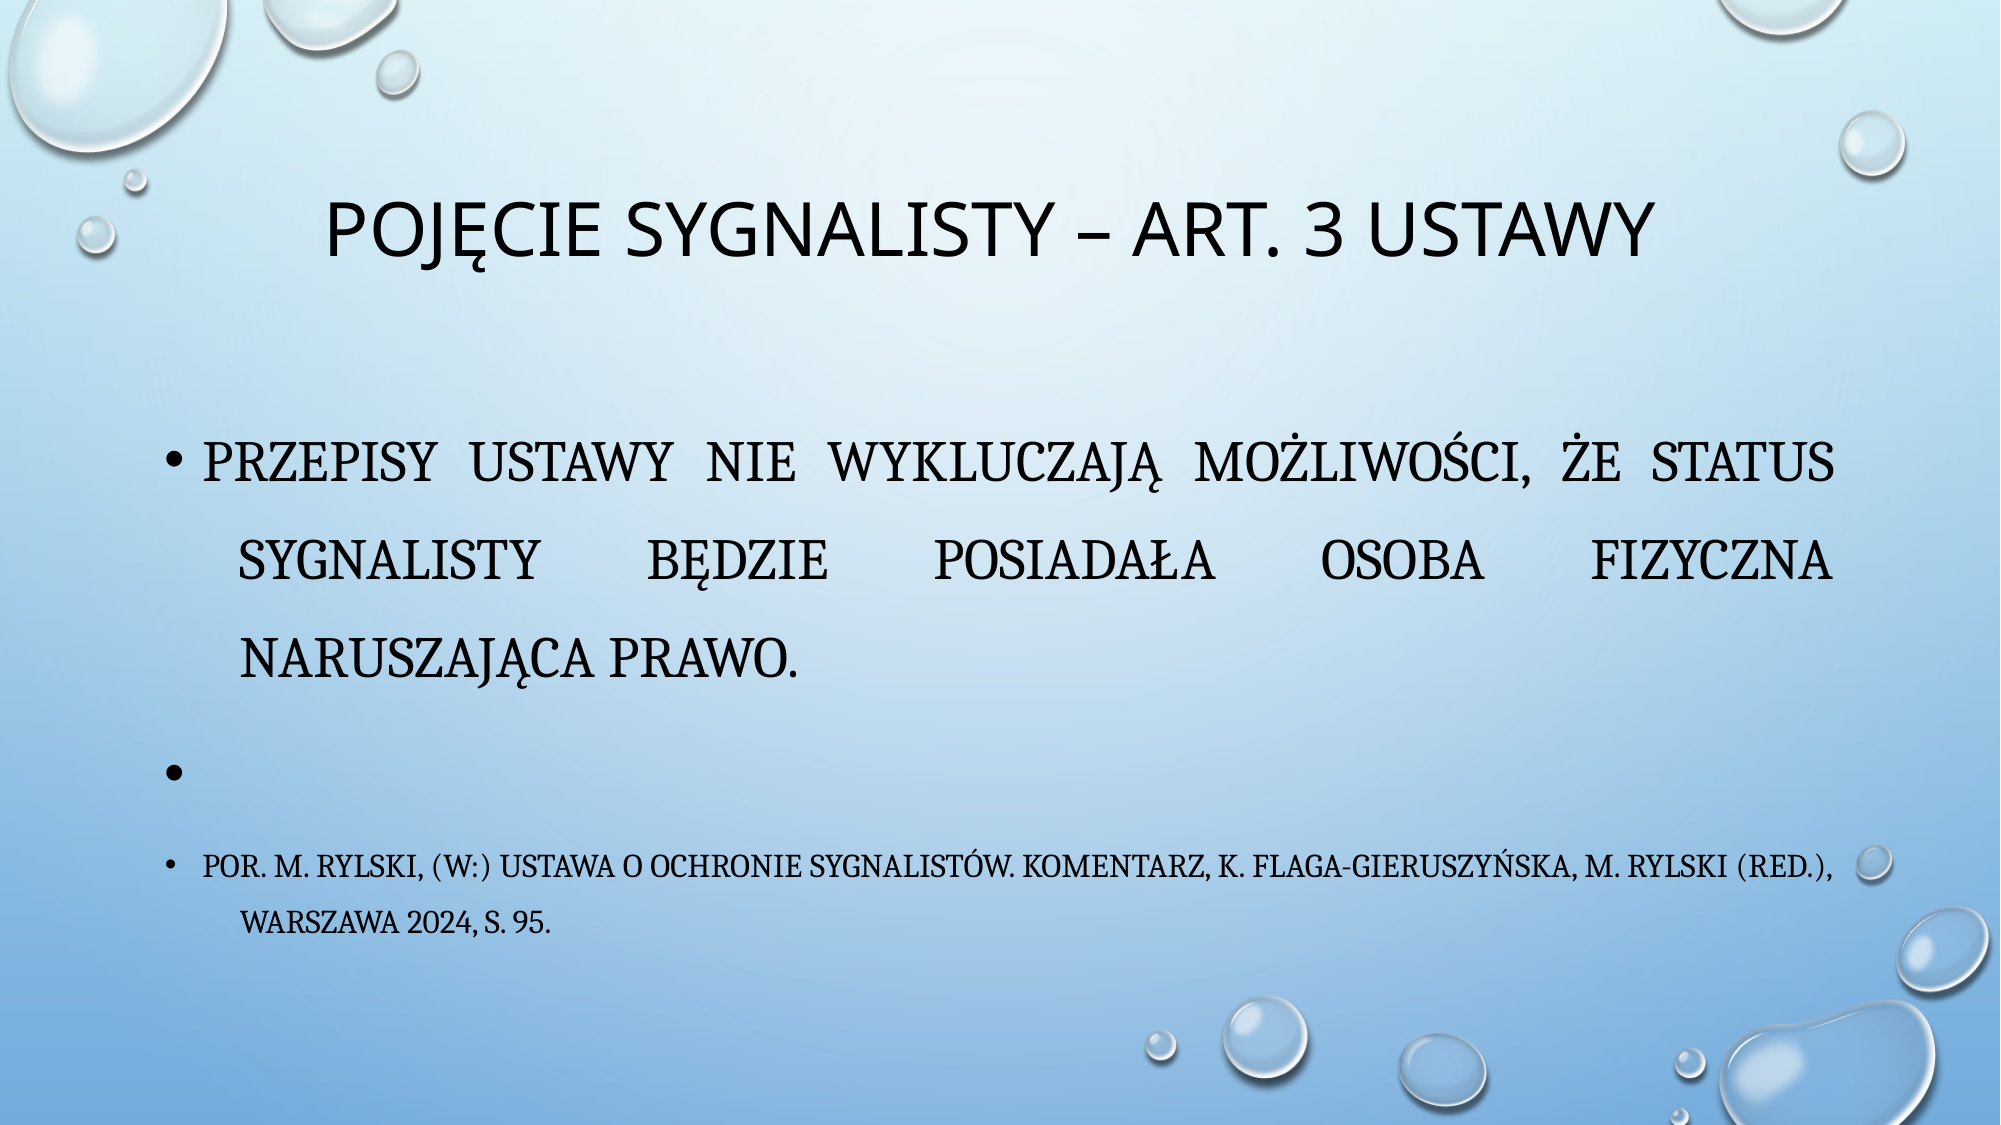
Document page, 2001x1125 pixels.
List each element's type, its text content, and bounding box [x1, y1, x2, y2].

list Przepisy ustawy nie wykluczają możliwości, że status sygnalisty będzie posiadała osoba fizyczna naruszająca prawo. Por. M. Rylski, (w:) Ustawa o ochronie sygnalistów. Komentarz, K. Flaga-Gieruszyńska, M. Rylski (red.), Warszawa 2024, s. 95. [149, 388, 1850, 950]
title Pojęcie sygnalisty – art. 3 ustawy [149, 101, 1851, 364]
